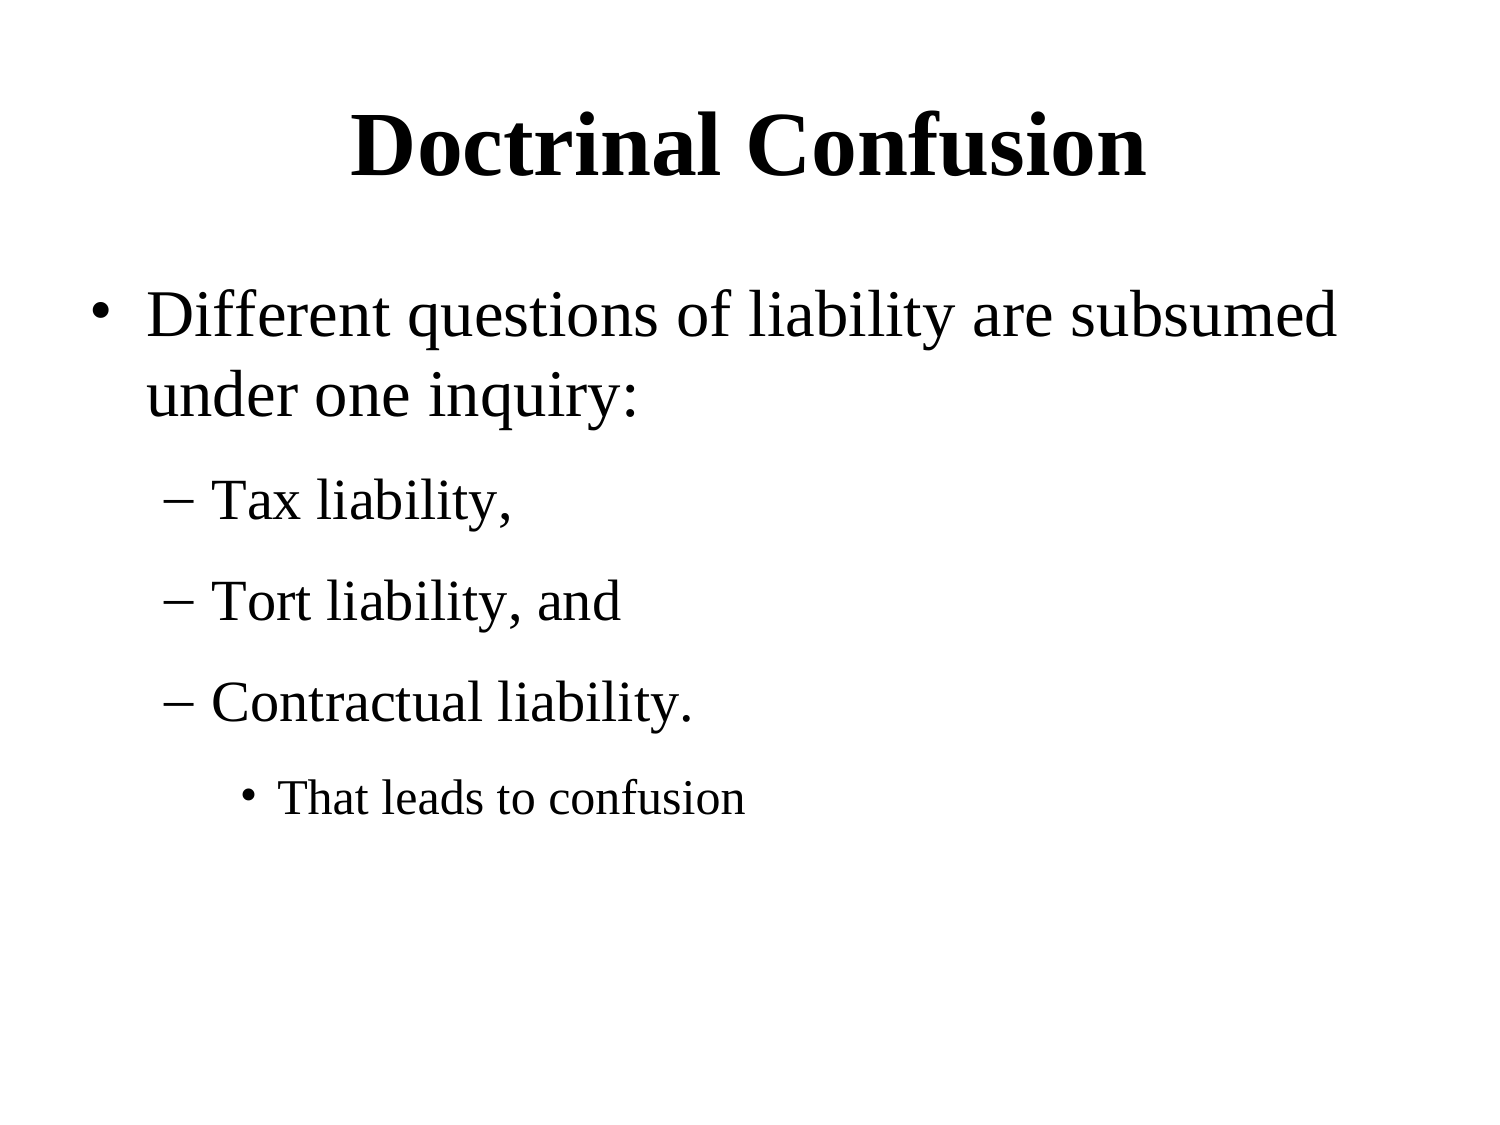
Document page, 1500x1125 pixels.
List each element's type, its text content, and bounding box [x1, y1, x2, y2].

list Different questions of liability are subsumed under one inquiry: Tax liability, Tort liability, and Contractual liability. That leads to confusion [75, 262, 1426, 1005]
title Doctrinal Confusion [75, 45, 1426, 233]
